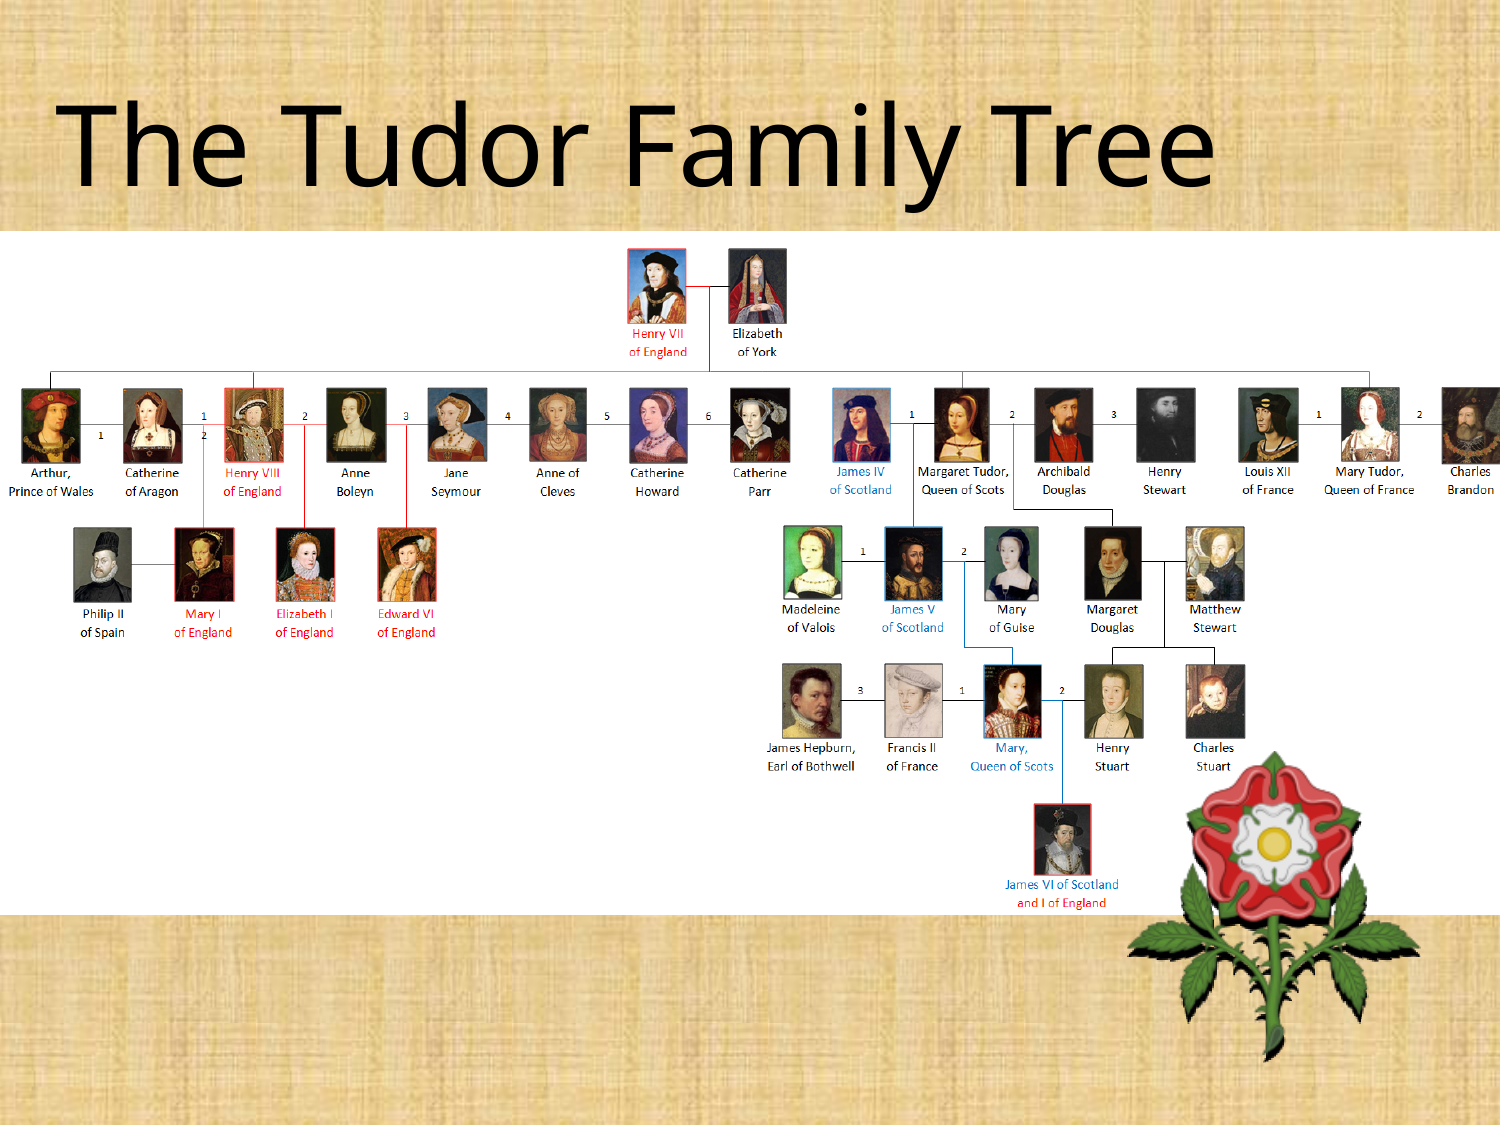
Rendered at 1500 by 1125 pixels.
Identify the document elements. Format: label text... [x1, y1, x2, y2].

picture [0, 0, 1500, 1125]
text_box The Tudor Family Tree [41, 66, 1409, 217]
